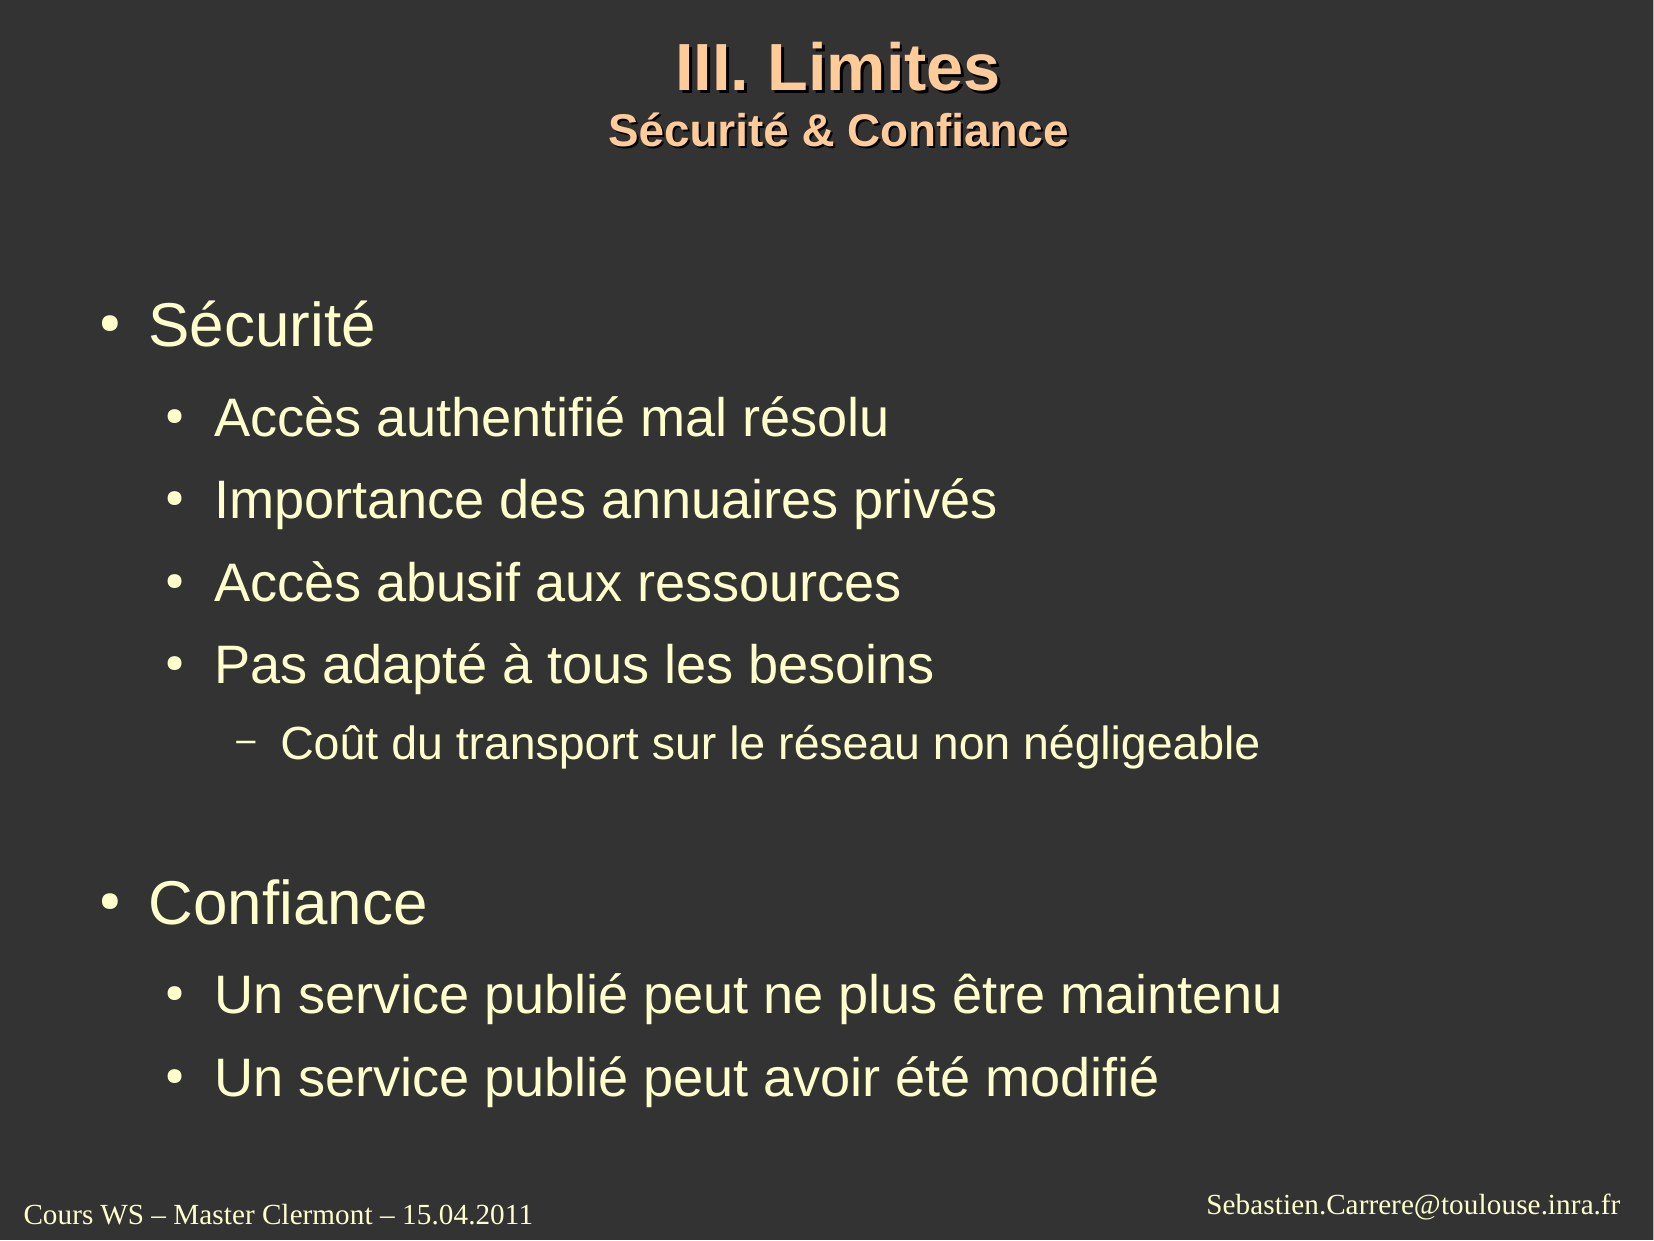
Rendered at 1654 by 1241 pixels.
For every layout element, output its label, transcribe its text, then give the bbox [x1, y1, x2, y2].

list Sécurité Accès authentifié mal résolu Importance des annuaires privés Accès abusif aux ressources Pas adapté à tous les besoins Coût du transport sur le réseau non négligeable Confiance Un service publié peut ne plus être maintenu Un service publié peut avoir été modifié [82, 290, 1571, 1109]
title III. Limites Sécurité & Confiance [82, 29, 1595, 158]
